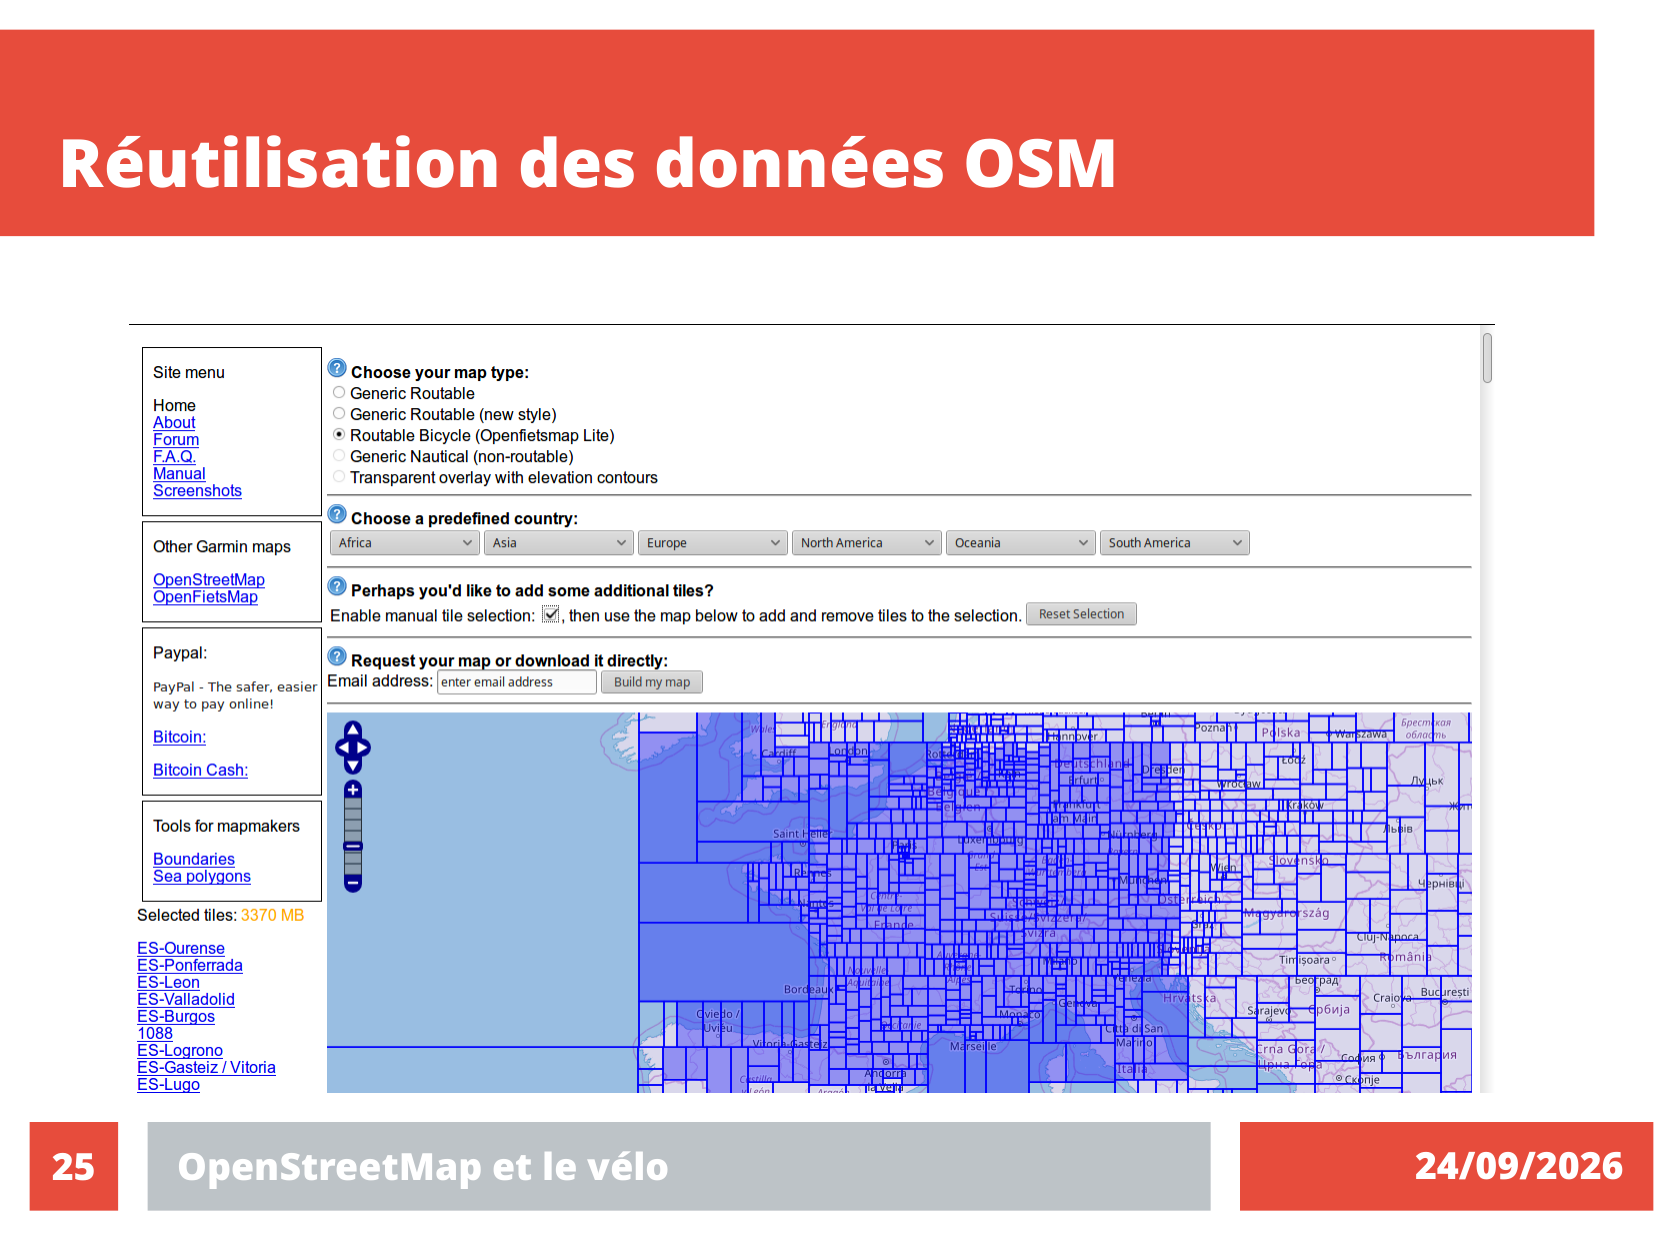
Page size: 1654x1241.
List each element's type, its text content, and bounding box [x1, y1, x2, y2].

picture [129, 324, 1495, 1093]
title Réutilisation des données OSM [59, 59, 1595, 207]
